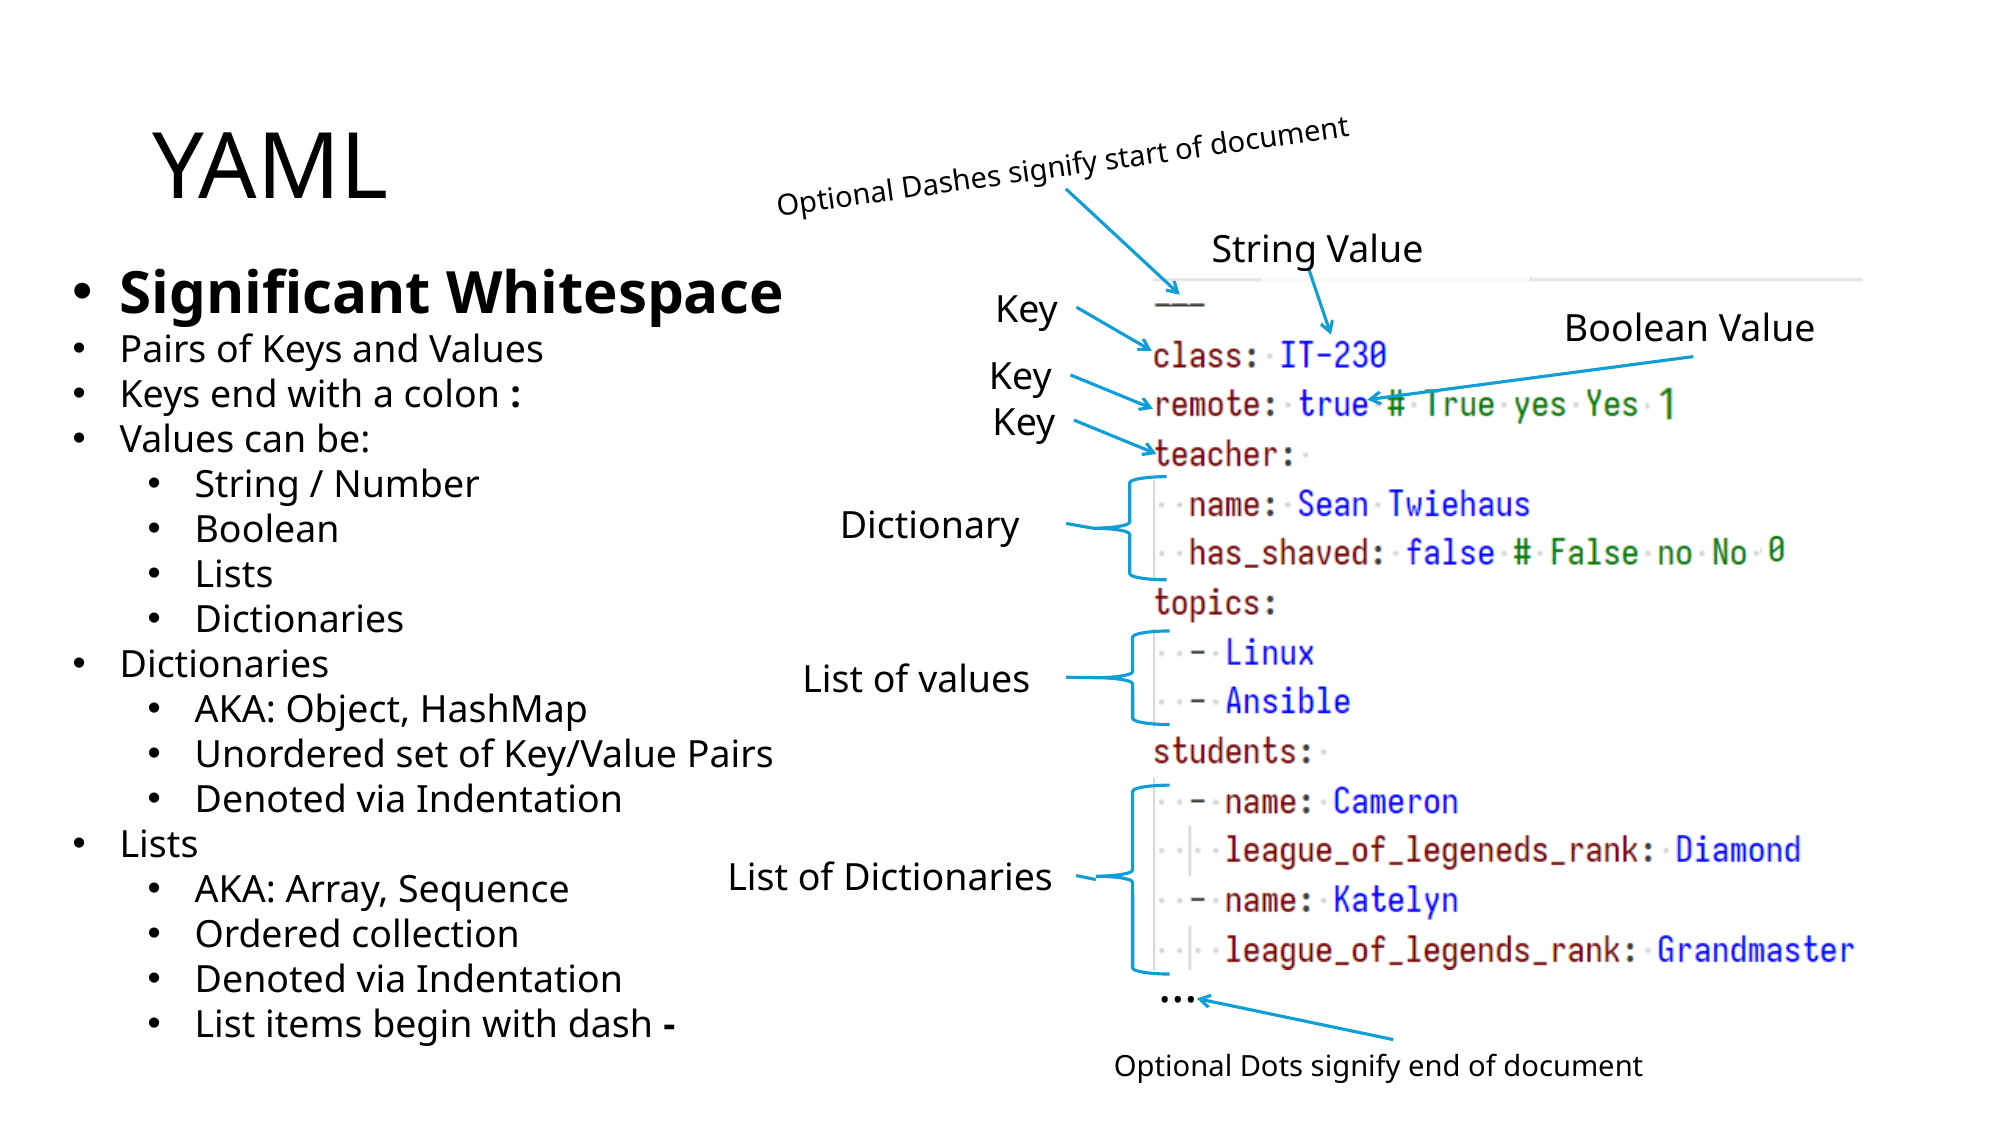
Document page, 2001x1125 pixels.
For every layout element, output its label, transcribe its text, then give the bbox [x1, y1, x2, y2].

text_box List of Dictionaries [712, 845, 1077, 906]
text_box Key [974, 345, 1071, 405]
picture [1153, 277, 1863, 970]
text_box Boolean Value [1549, 296, 1838, 357]
text_box Significant Whitespace Pairs of Keys and Values Keys end with a colon : Values can be: String / Number Boolean Lists Dictionaries Dictionaries AKA: Object, HashMap Unordered set of Key/Value Pairs Denoted via Indentation Lists AKA: Array, Sequence Ordered collection Denoted via Indentation List items begin with dash - [57, 247, 799, 1053]
title YAML [137, 59, 511, 247]
text_box Optional Dashes signify start of document [758, 96, 1367, 232]
text_box String Value [1196, 217, 1439, 278]
text_box Optional Dots signify end of document [1099, 1039, 1688, 1090]
text_box … [1143, 944, 1214, 1020]
text_box Key [980, 277, 1077, 338]
text_box Key [977, 390, 1074, 450]
text_box Dictionary [825, 493, 1067, 554]
text_box List of values [787, 647, 1067, 708]
